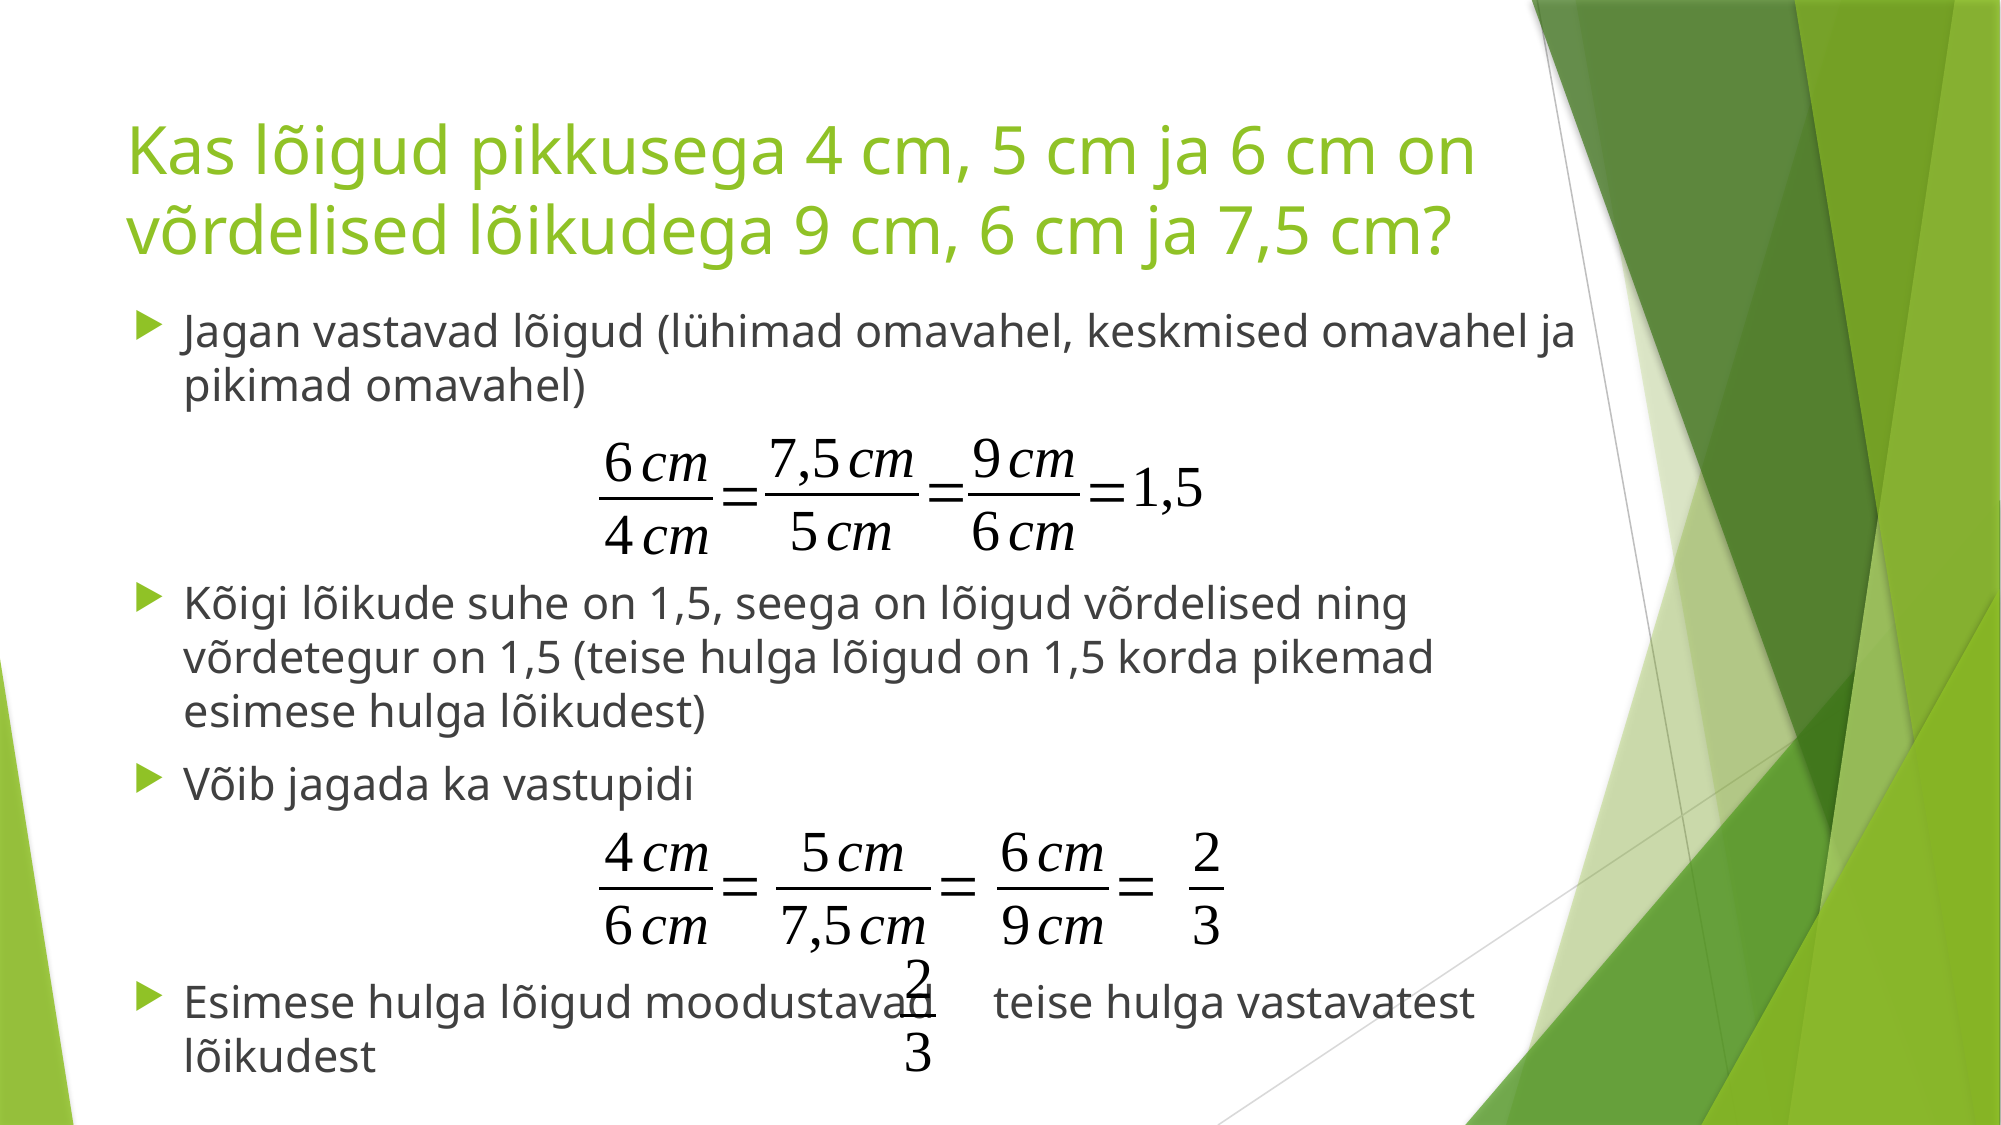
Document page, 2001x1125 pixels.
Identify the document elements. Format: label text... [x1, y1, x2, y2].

title Kas lõigud pikkusega 4 cm, 5 cm ja 6 cm on võrdelised lõikudega 9 cm, 6 cm ja 7,5 cm? [111, 99, 1522, 317]
chart [1180, 819, 1234, 957]
chart [590, 425, 1211, 567]
chart [590, 819, 1167, 1084]
list Jagan vastavad lõigud (lühimad omavahel, keskmised omavahel ja pikimad omavahel) Kõigi lõikude suhe on 1,5, seega on lõigud võrdelised ning võrdetegur on 1,5 (teise hulga lõigud on 1,5 korda pikemad esimese hulga lõikudest) Võib jagada ka vastupidi Esimese hulga lõigud moodustavad teise hulga vastavatest lõikudest [118, 295, 1632, 1093]
